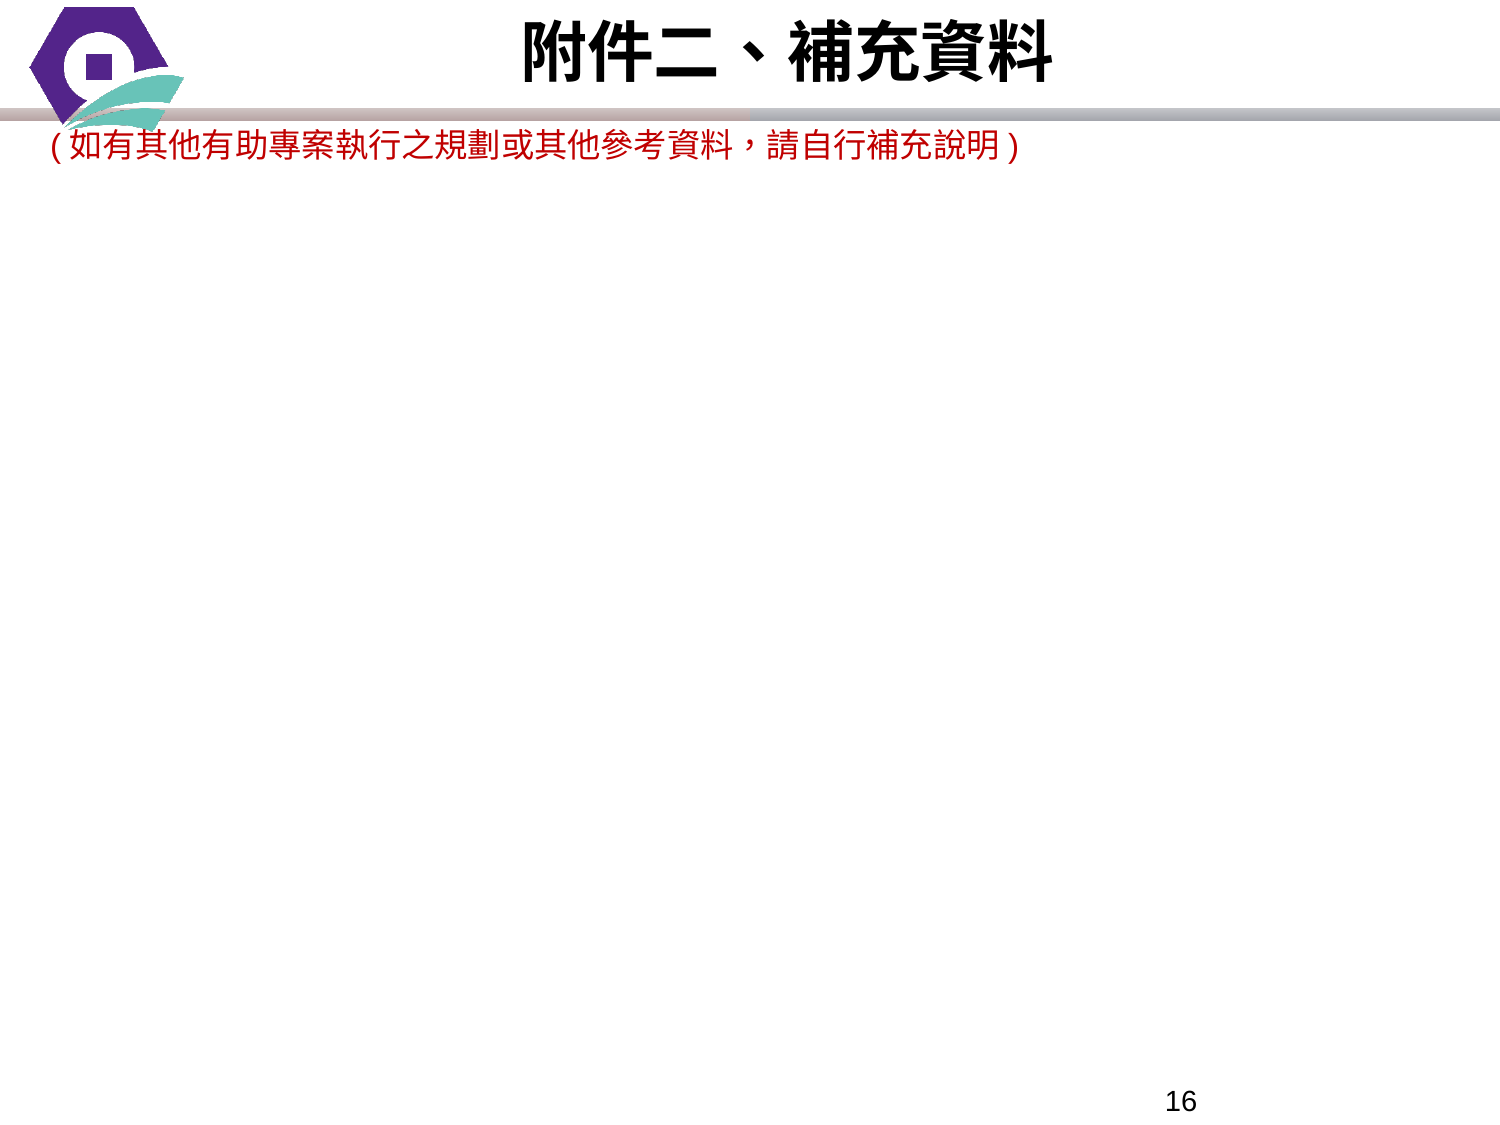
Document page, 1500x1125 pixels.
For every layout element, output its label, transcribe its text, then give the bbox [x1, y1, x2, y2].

text_box 附件二、補充資料 [875, 35, 899, 45]
text_box 附件二、補充資料 [0, 19, 1500, 97]
text_box (如有其他有助專案執行之規劃或其他參考資料，請自行補充說明) [35, 117, 1477, 172]
text_box 附件二、補充資料 [1007, 19, 1037, 63]
